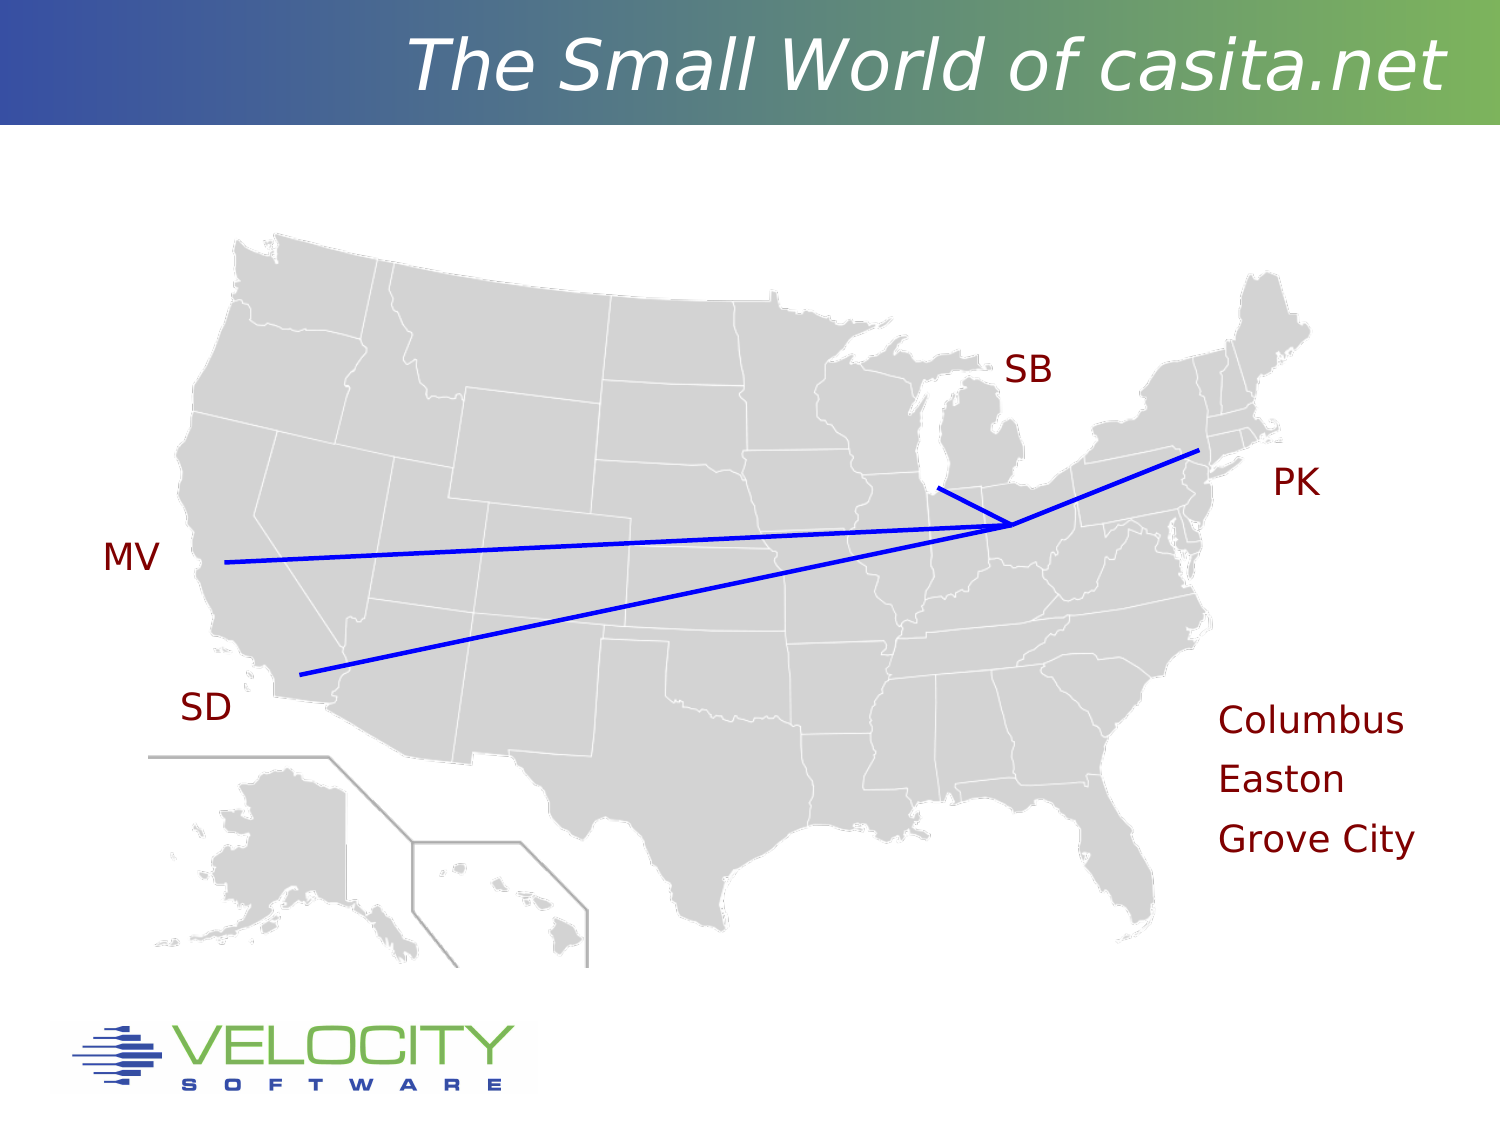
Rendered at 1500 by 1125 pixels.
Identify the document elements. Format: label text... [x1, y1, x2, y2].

picture [50, 1021, 538, 1094]
list MV [75, 525, 188, 586]
list PK [1237, 450, 1355, 511]
title The Small World of casita.net [62, 12, 1463, 113]
list SB [970, 337, 1088, 398]
list SD [150, 675, 263, 736]
list Columbus Easton Grove City [1203, 687, 1466, 876]
picture [148, 224, 1351, 968]
